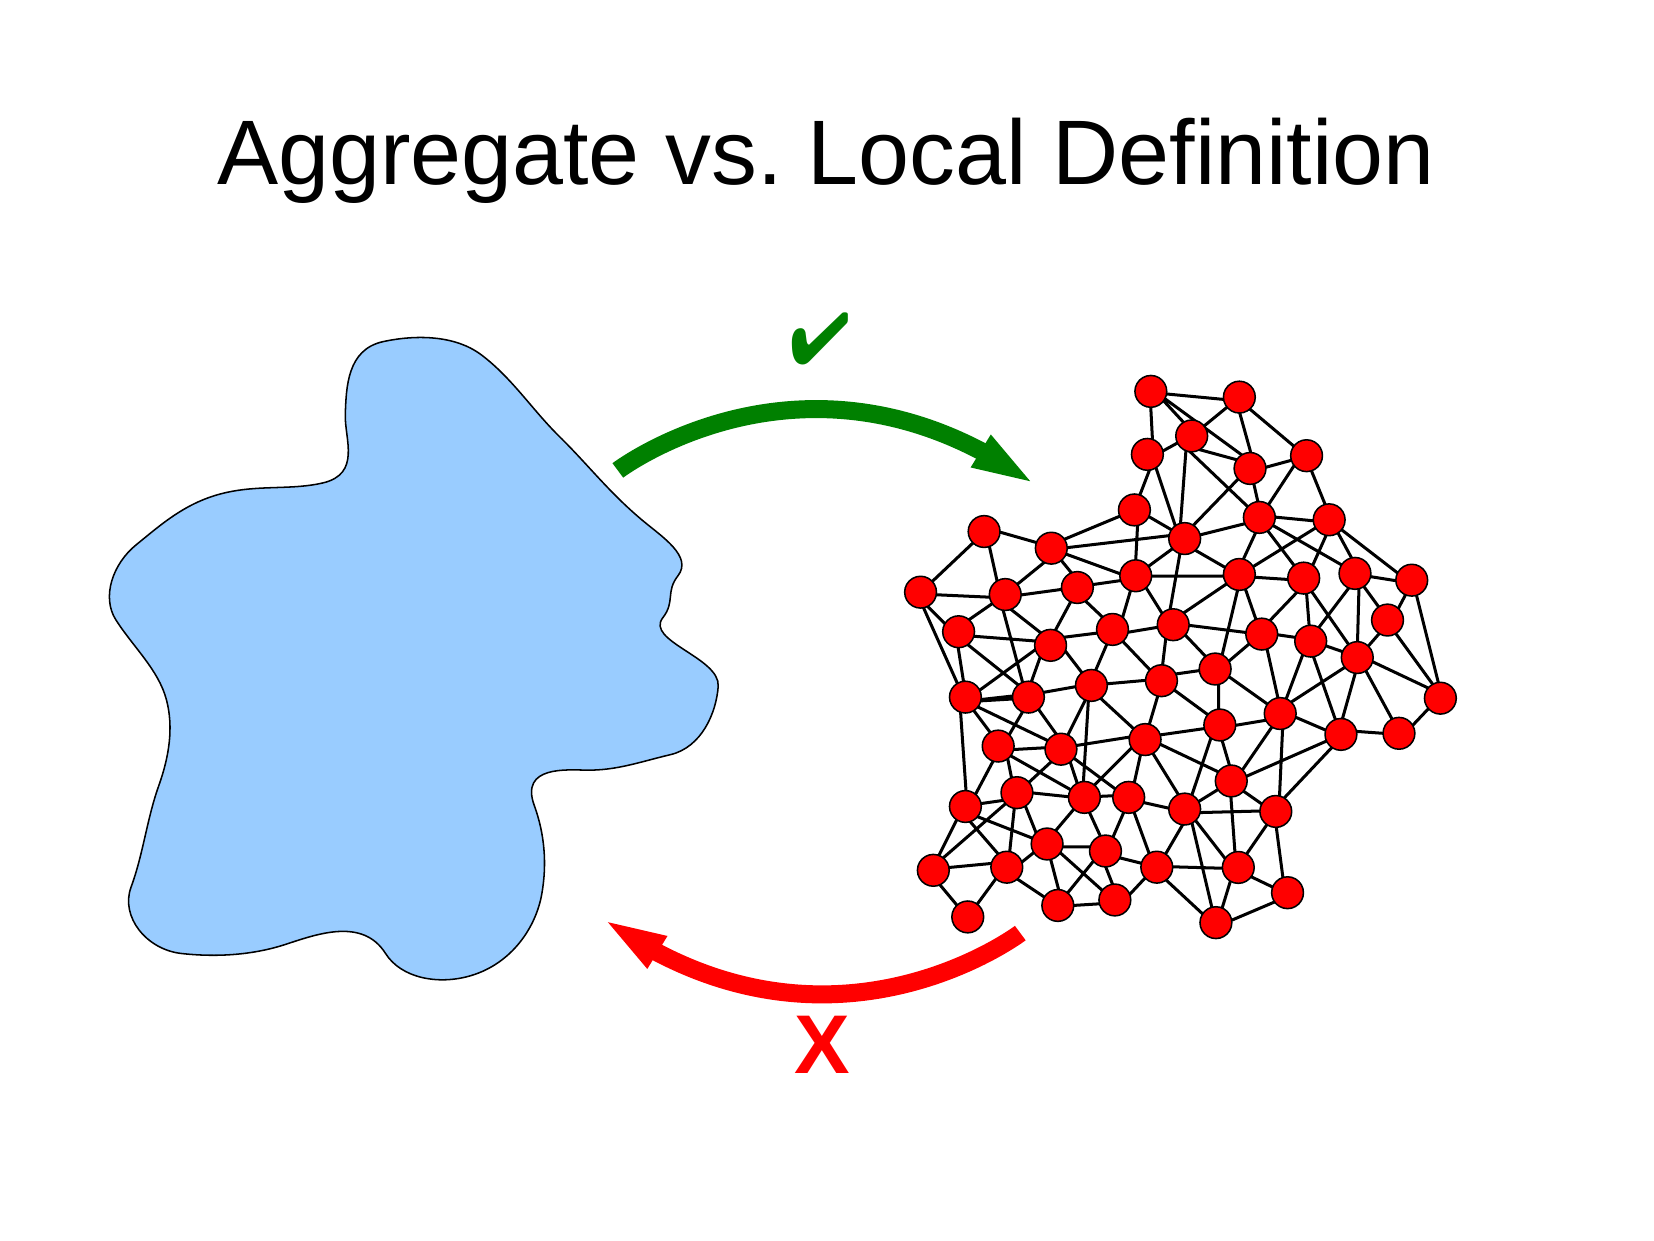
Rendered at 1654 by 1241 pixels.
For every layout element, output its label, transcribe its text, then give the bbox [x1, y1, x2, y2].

text_box [1383, 717, 1415, 750]
text_box [1075, 669, 1108, 702]
text_box [1271, 876, 1304, 909]
text_box [1339, 557, 1371, 590]
text_box [1341, 641, 1374, 674]
text_box [1168, 793, 1201, 826]
text_box [1245, 618, 1278, 651]
text_box [1034, 629, 1067, 662]
text_box [1395, 564, 1428, 597]
text_box [1089, 835, 1122, 867]
text_box [1112, 781, 1145, 814]
text_box [1203, 709, 1236, 741]
text_box [949, 681, 982, 714]
text_box [917, 854, 950, 887]
text_box [1223, 381, 1256, 414]
text_box [1068, 781, 1101, 814]
text_box [951, 901, 984, 933]
text_box X [779, 990, 865, 1099]
text_box [1129, 723, 1162, 756]
text_box [982, 730, 1015, 762]
text_box [990, 851, 1023, 884]
text_box [1243, 501, 1276, 534]
text_box [1223, 558, 1256, 591]
text_box [1259, 795, 1292, 828]
text_box [1119, 559, 1152, 592]
text_box [1222, 851, 1255, 884]
text_box [942, 615, 975, 648]
text_box [1168, 522, 1201, 555]
text_box [1215, 765, 1248, 797]
text_box [1157, 608, 1190, 641]
text_box [1325, 718, 1357, 751]
text_box [904, 576, 937, 609]
text_box [1264, 697, 1297, 730]
text_box [1234, 452, 1266, 485]
text_box [1199, 653, 1232, 685]
text_box [1313, 503, 1346, 536]
text_box [1001, 776, 1033, 809]
text_box [1140, 851, 1173, 884]
title Aggregate vs. Local Definition [82, 49, 1571, 257]
text_box [1096, 613, 1129, 646]
text_box [1134, 375, 1167, 408]
text_box ✔ [775, 292, 889, 421]
text_box [949, 790, 982, 823]
text_box [1035, 532, 1068, 565]
text_box [1031, 828, 1063, 860]
text_box [1424, 682, 1457, 715]
text_box [1118, 493, 1151, 526]
text_box [1041, 889, 1074, 922]
text_box [1175, 420, 1208, 452]
text_box [1045, 733, 1077, 766]
text_box [989, 578, 1022, 611]
text_box [968, 515, 1001, 548]
text_box [1012, 681, 1045, 714]
text_box [1145, 664, 1178, 697]
text_box [1287, 562, 1320, 595]
text_box [1371, 604, 1404, 636]
text_box [1131, 438, 1164, 471]
text_box [1200, 906, 1232, 939]
text_box [1098, 884, 1131, 916]
text_box [109, 337, 719, 980]
text_box [1061, 571, 1094, 604]
text_box [1290, 439, 1323, 472]
text_box [1294, 625, 1327, 658]
